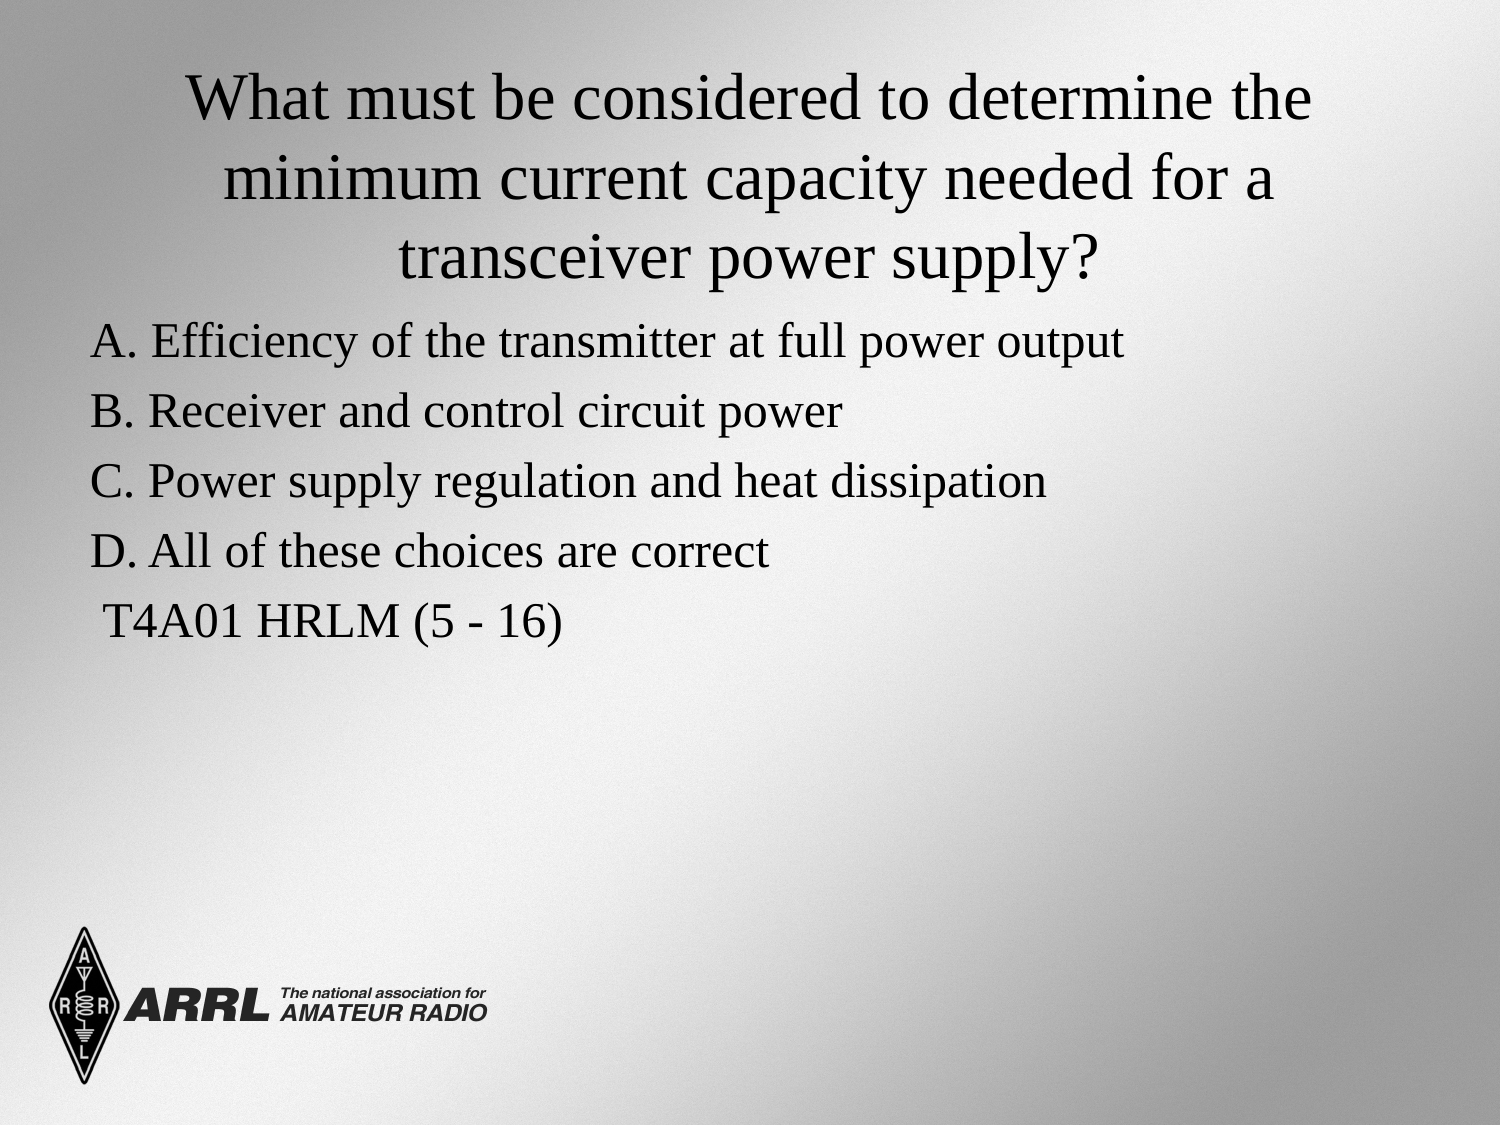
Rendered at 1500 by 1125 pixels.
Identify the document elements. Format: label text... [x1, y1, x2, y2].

picture [0, 0, 1500, 1125]
list A. Efficiency of the transmitter at full power output B. Receiver and control circuit power C. Power supply regulation and heat dissipation D. All of these choices are correct T4A01 HRLM (5 - 16) [75, 299, 1425, 1005]
title What must be considered to determine the minimum current capacity needed for a transceiver power supply? [75, 45, 1425, 233]
